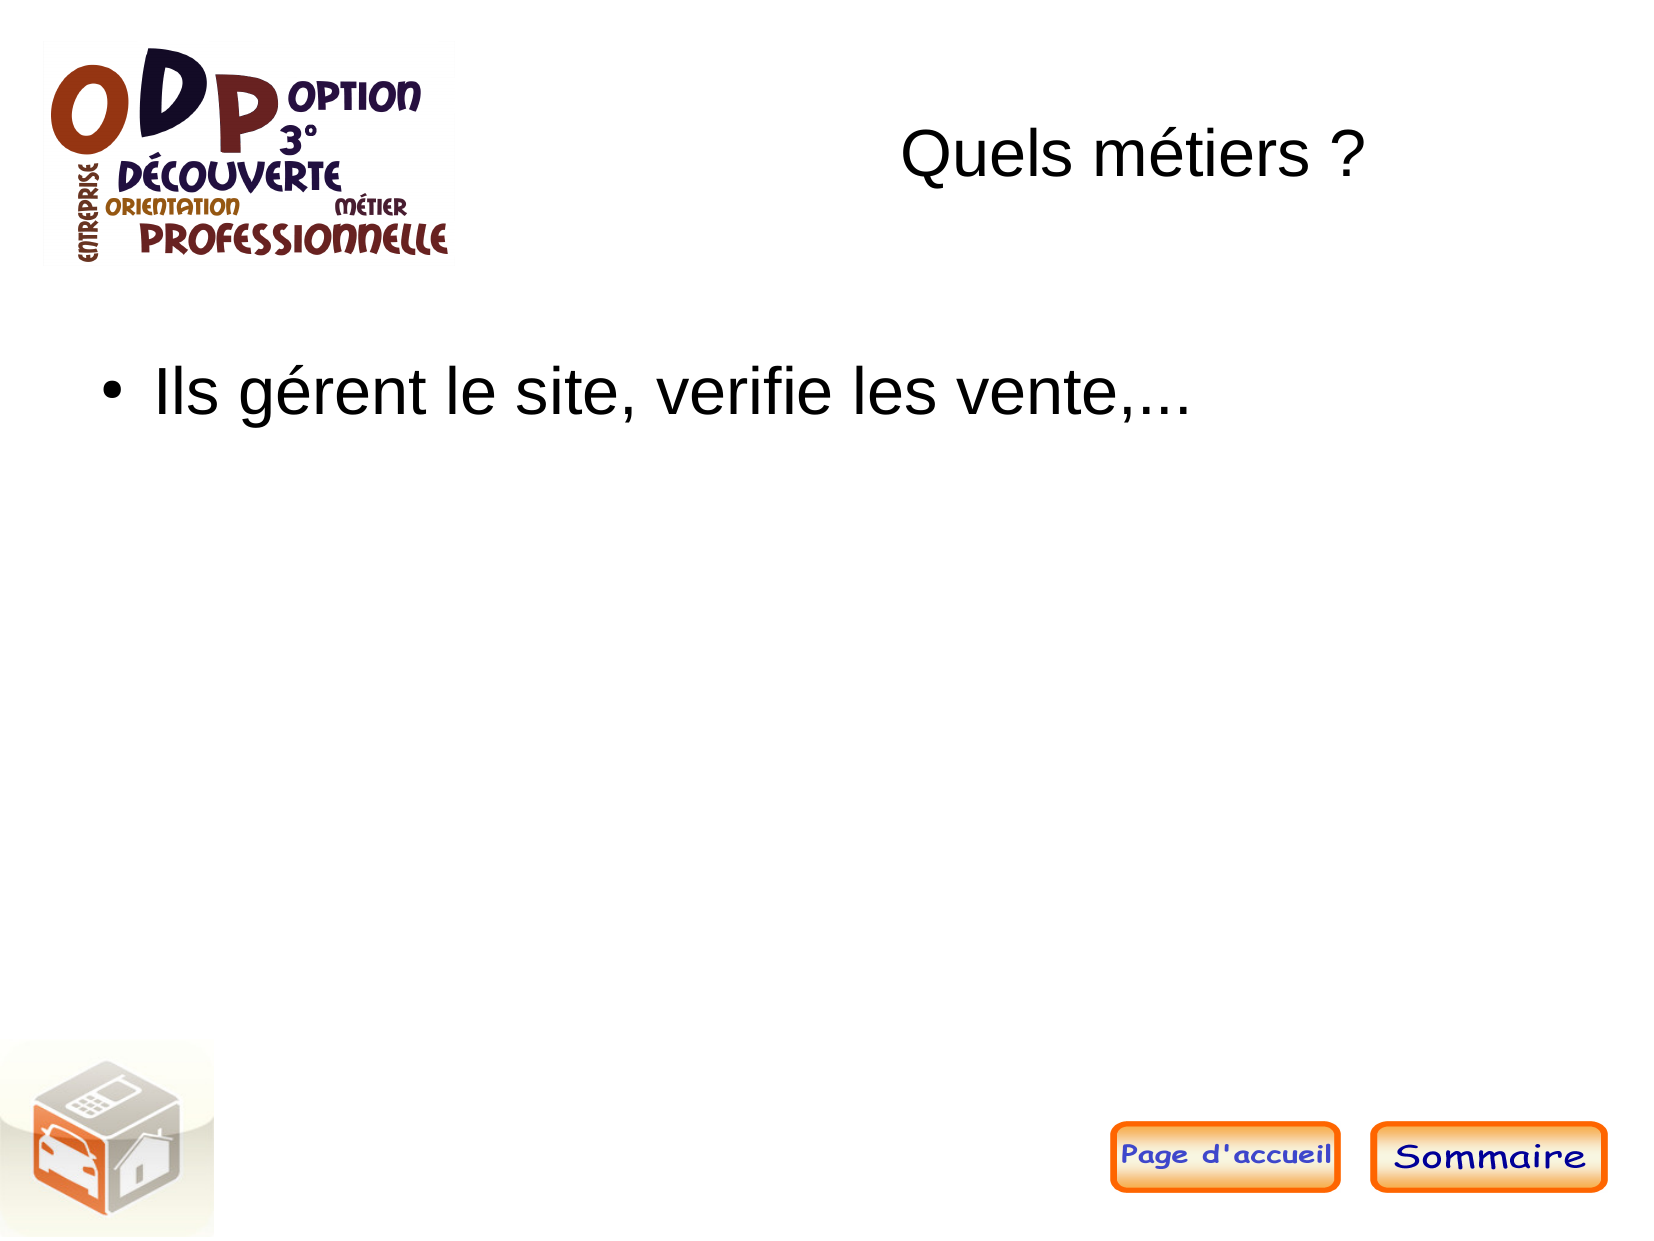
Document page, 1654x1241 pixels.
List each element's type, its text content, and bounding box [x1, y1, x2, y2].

picture [0, 1039, 214, 1237]
title Quels métiers ? [637, 49, 1630, 257]
list Ils gérent le site, verifie les vente,... [82, 354, 1571, 1109]
picture [1110, 1121, 1341, 1193]
picture [1370, 1121, 1608, 1193]
picture [43, 41, 455, 266]
